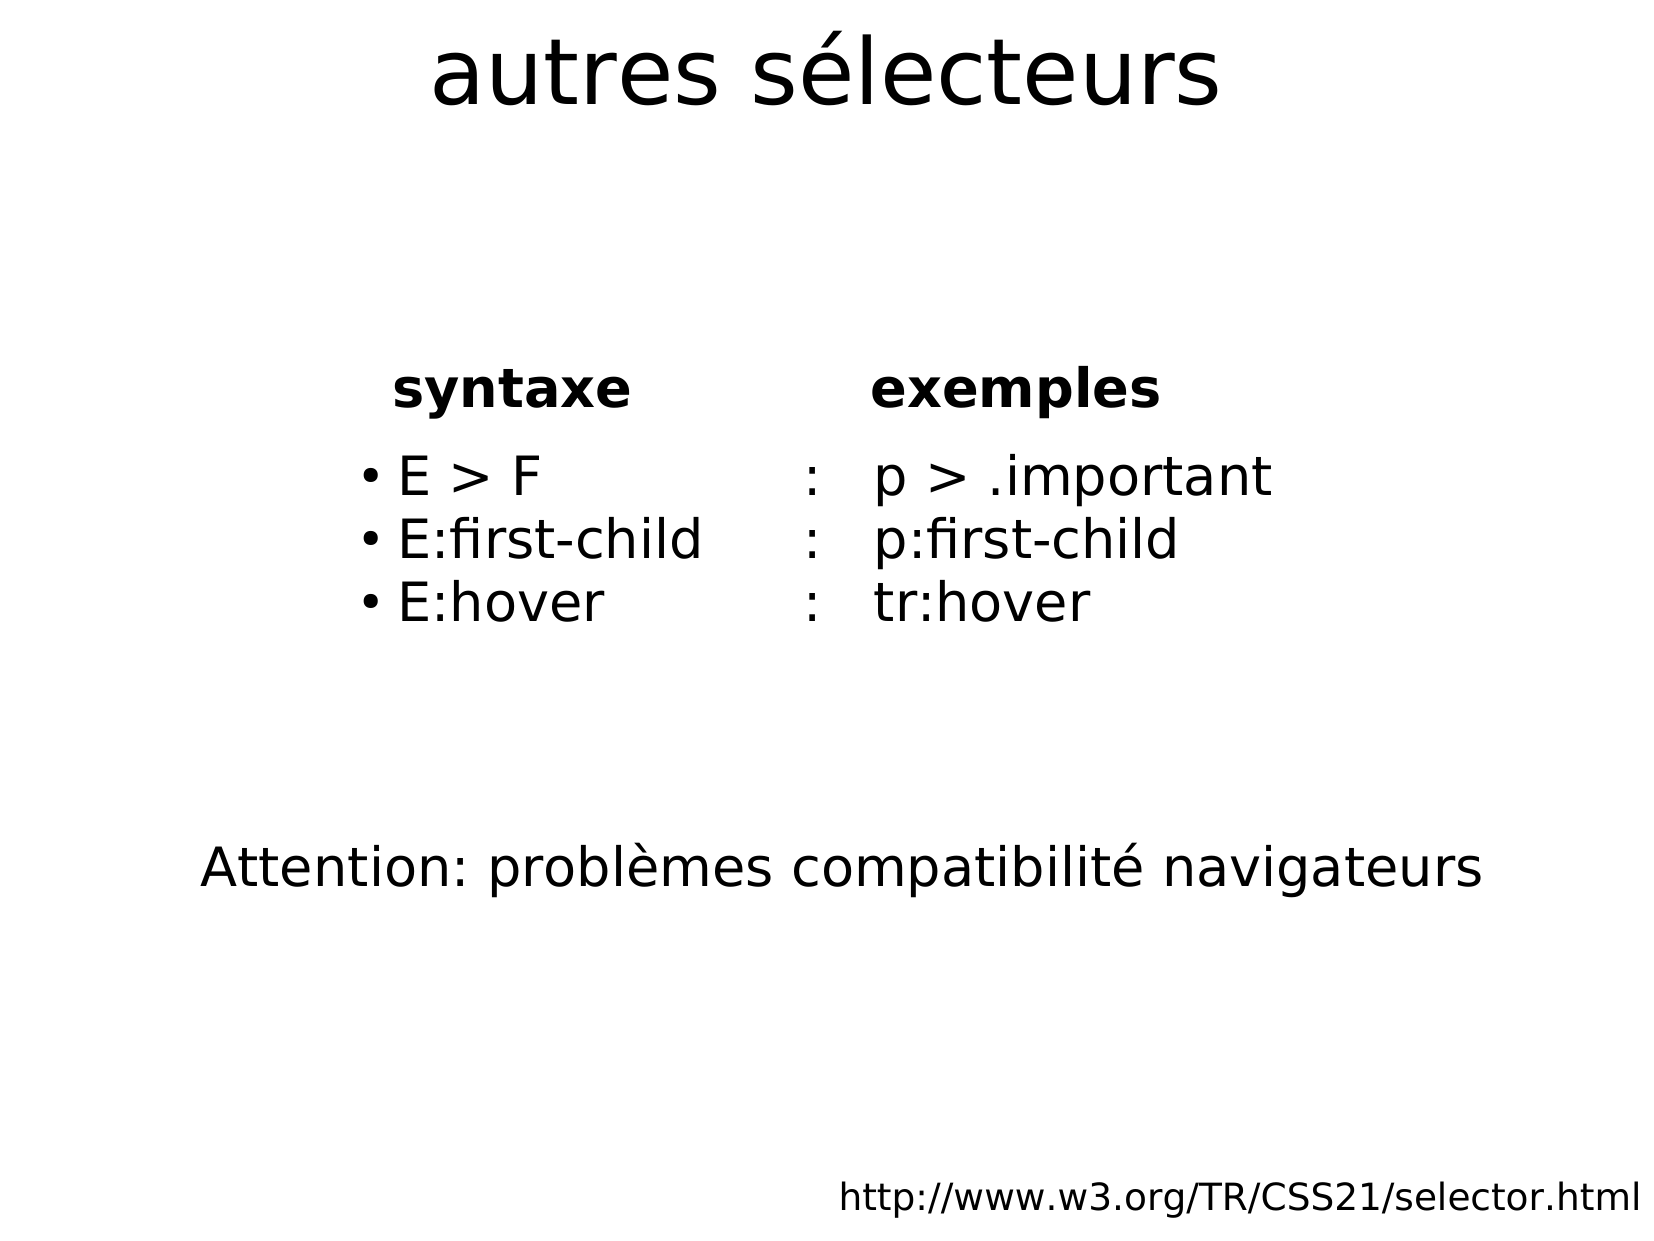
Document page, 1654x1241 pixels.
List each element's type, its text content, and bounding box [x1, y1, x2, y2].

text_box E > F : p > .important E:first-child : p:first-child E:hover : tr:hover [361, 444, 1200, 635]
text_box Attention: problèmes compatibilité navigateurs [200, 836, 1358, 900]
title autres sélecteurs [0, 11, 1654, 134]
text_box syntaxe [392, 356, 694, 421]
text_box http://www.w3.org/TR/CSS21/selector.html [838, 1175, 1561, 1220]
text_box exemples [870, 356, 1172, 421]
